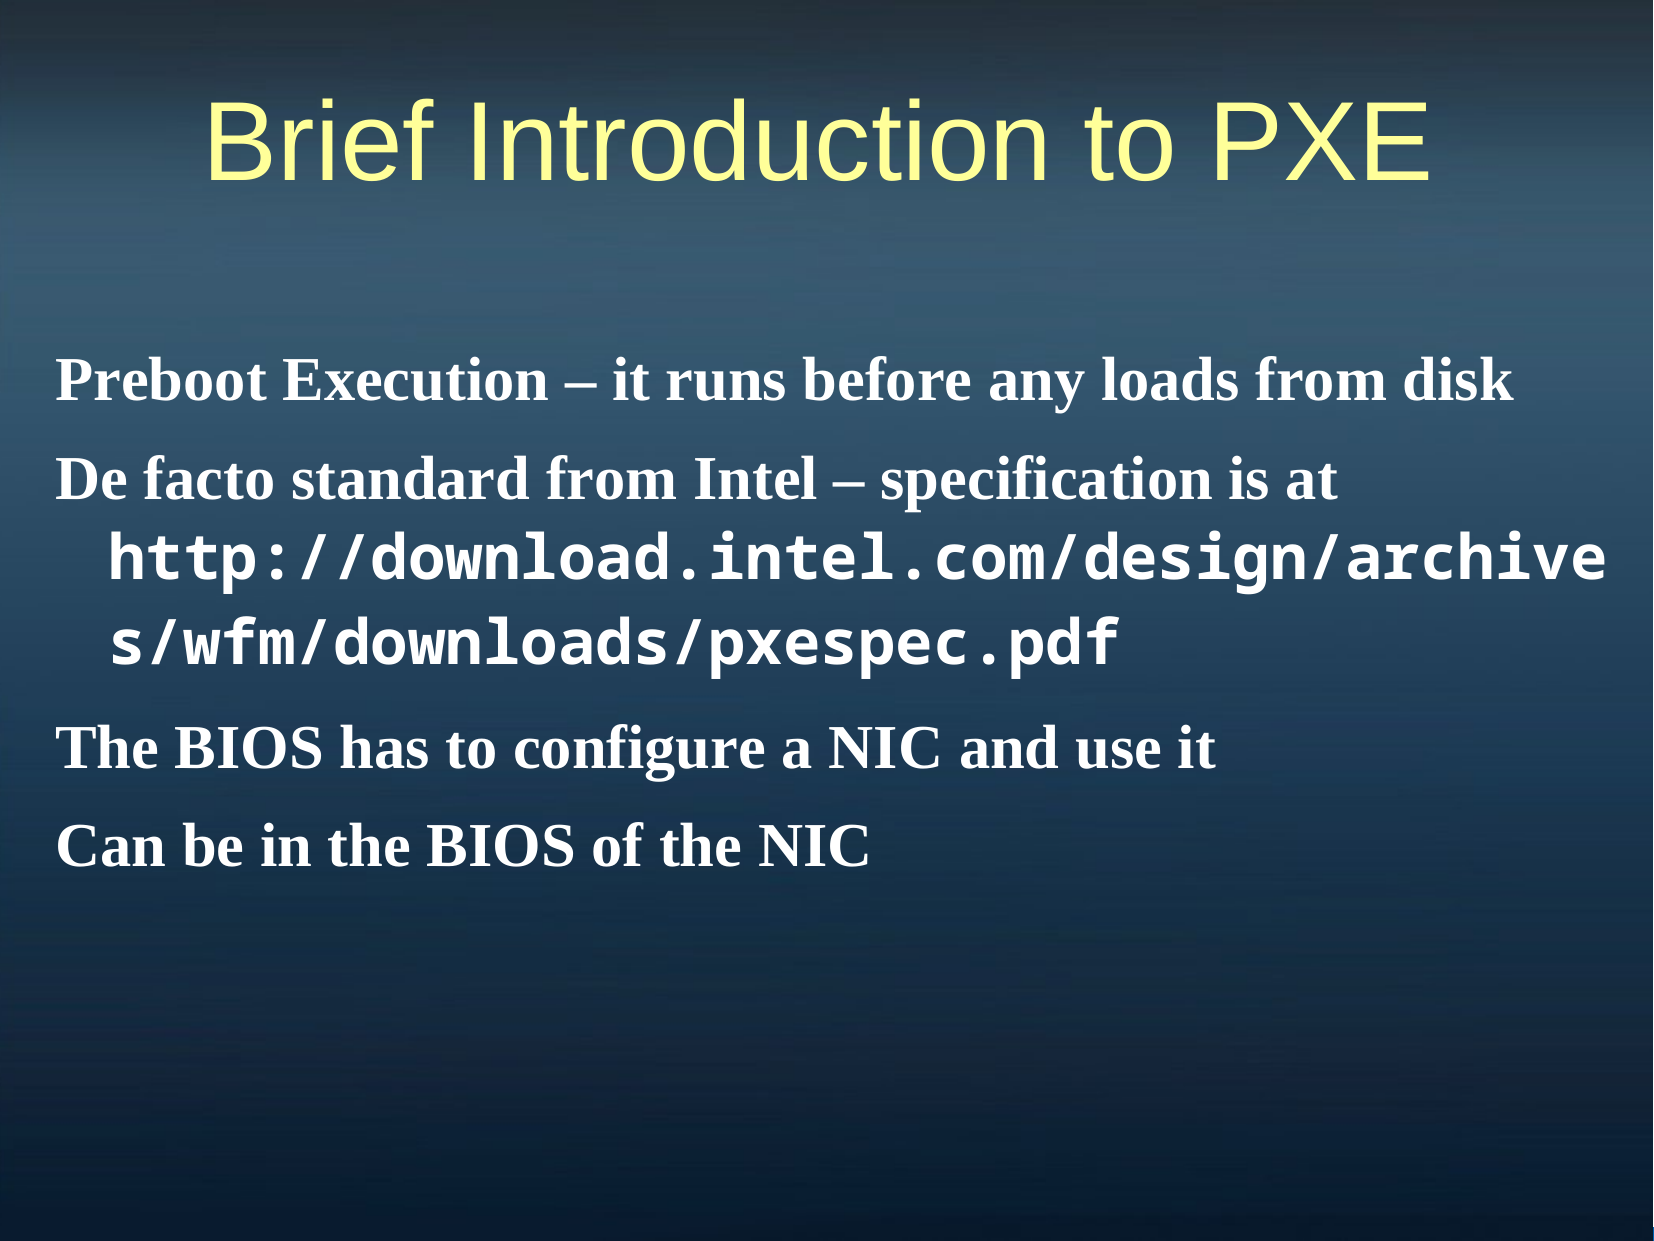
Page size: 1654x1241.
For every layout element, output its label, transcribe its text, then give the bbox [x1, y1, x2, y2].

title Brief Introduction to PXE [112, 37, 1525, 245]
list Preboot Execution – it runs before any loads from disk De facto standard from Intel – specification is at http://download.intel.com/design/archives/wfm/downloads/pxespec.pdf The BIOS has to configure a NIC and use it Can be in the BIOS of the NIC [37, 344, 1613, 1127]
picture [0, 0, 1653, 1241]
